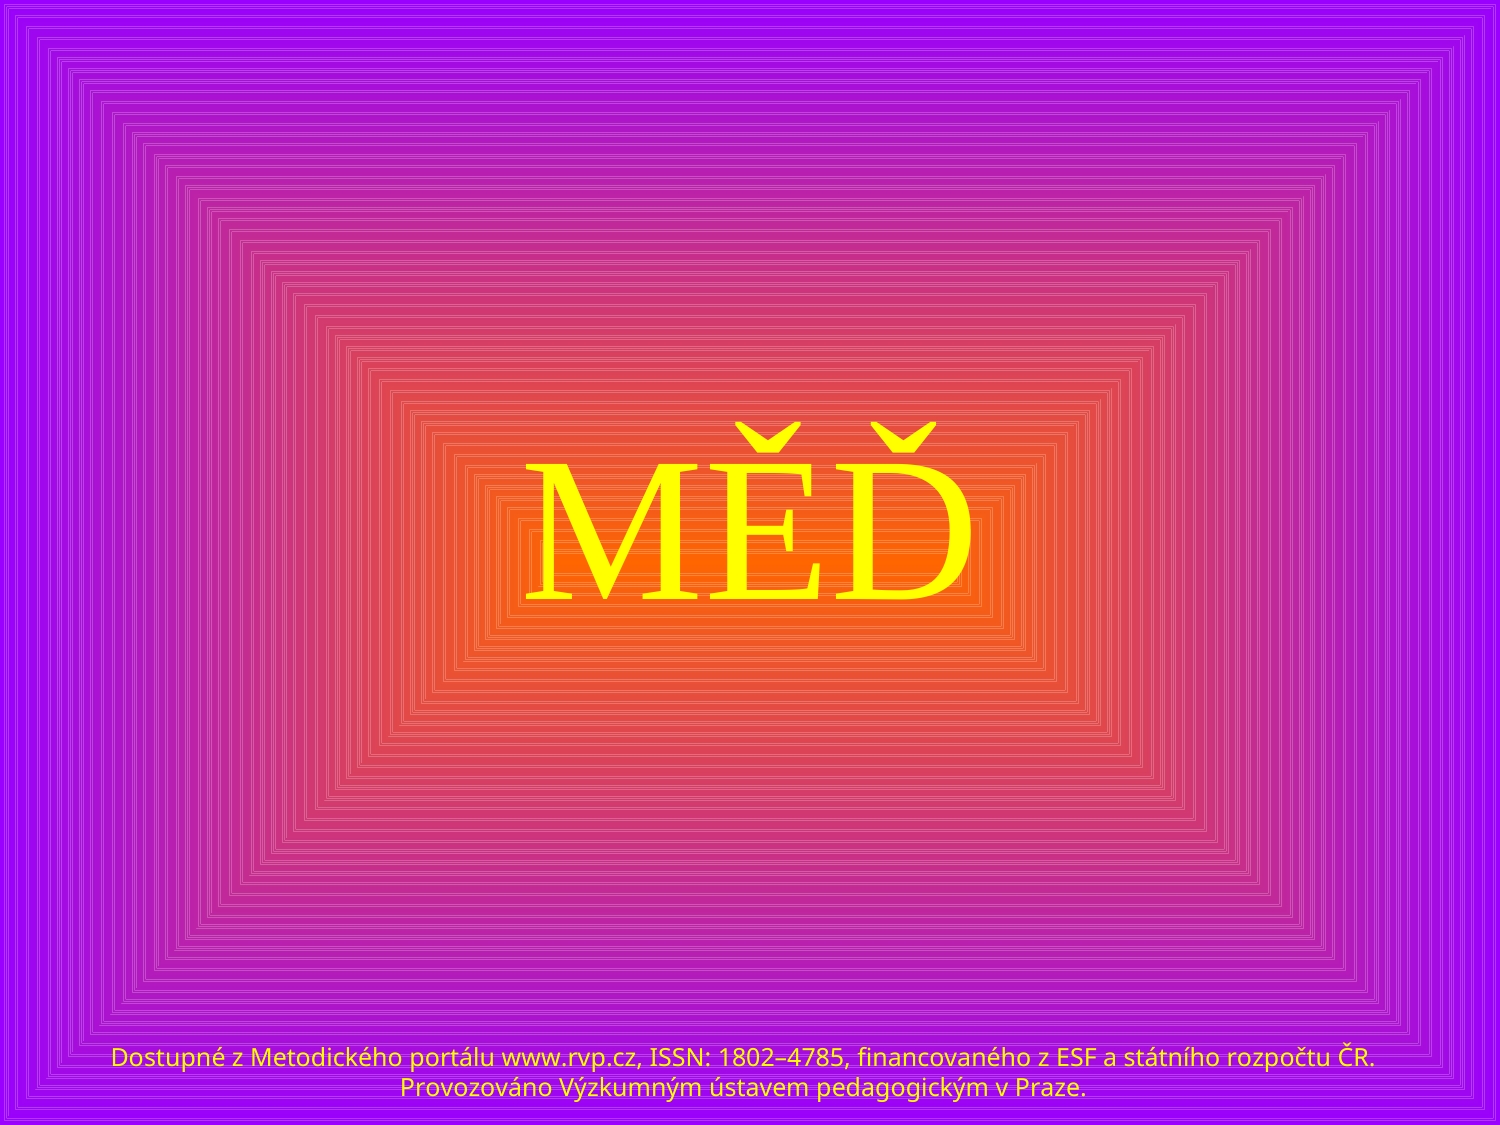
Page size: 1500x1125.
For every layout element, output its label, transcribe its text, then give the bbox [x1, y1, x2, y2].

text_box MĚĎ [0, 385, 1500, 649]
text_box Dostupné z Metodického portálu www.rvp.cz, ISSN: 1802–4785, financovaného z ESF a státního rozpočtu ČR. Provozováno Výzkumným ústavem pedagogickým v Praze. [35, 1041, 1454, 1102]
